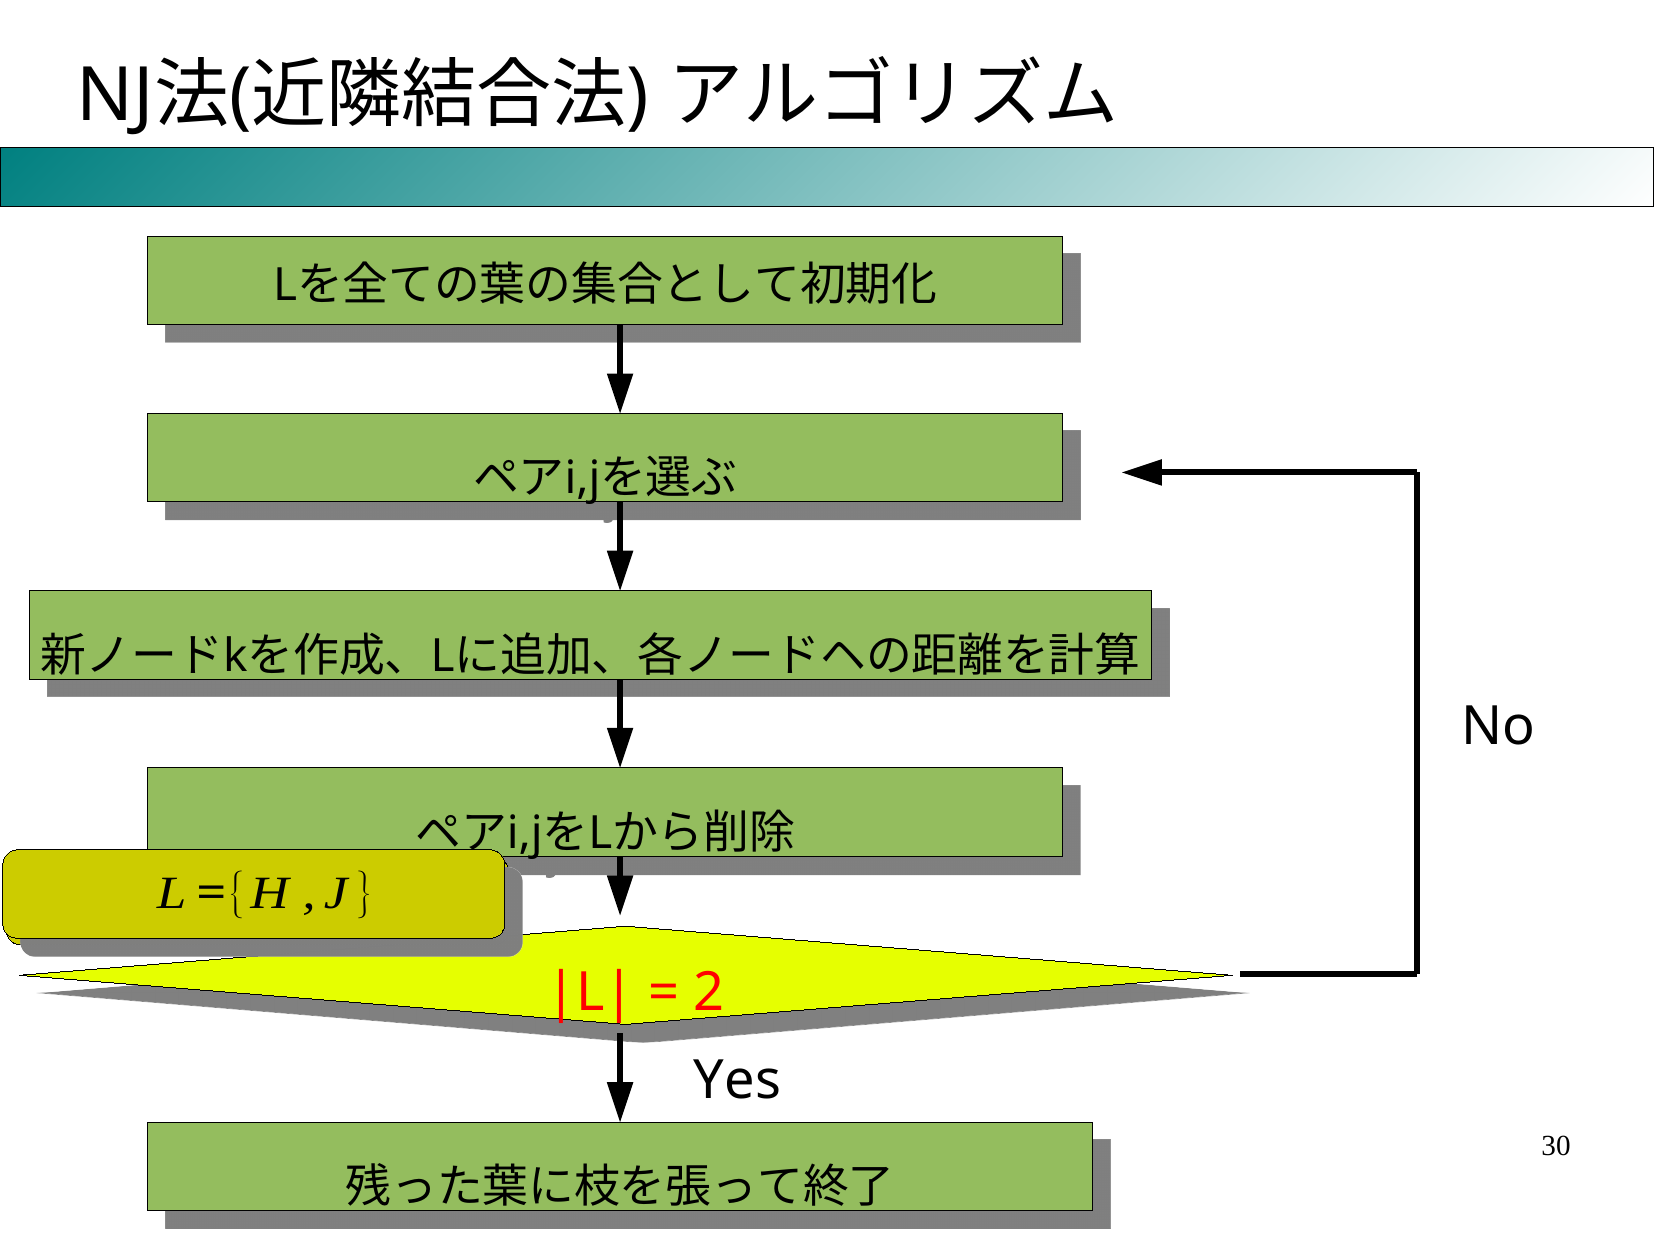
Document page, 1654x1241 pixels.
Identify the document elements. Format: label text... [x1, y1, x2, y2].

text_box 残った葉に枝を張って終了 [147, 1122, 1093, 1211]
text_box Lを全ての葉の集合として初期化 [147, 236, 1063, 325]
text_box [563, 1019, 692, 1025]
text_box No [1446, 679, 1595, 753]
text_box Yes [679, 1033, 827, 1107]
title NJ法(近隣結合法) アルゴリズム [76, 29, 1565, 148]
text_box 新ノードkを作成、Lに追加、各ノードヘの距離を計算 [29, 590, 1152, 680]
text_box ペアi,jをLから削除 [147, 767, 1063, 857]
text_box |L| = 2 [531, 944, 798, 1019]
text_box ペアi,jを選ぶ [147, 413, 1063, 502]
chart [28, 856, 467, 1009]
text_box [2, 849, 1233, 1017]
